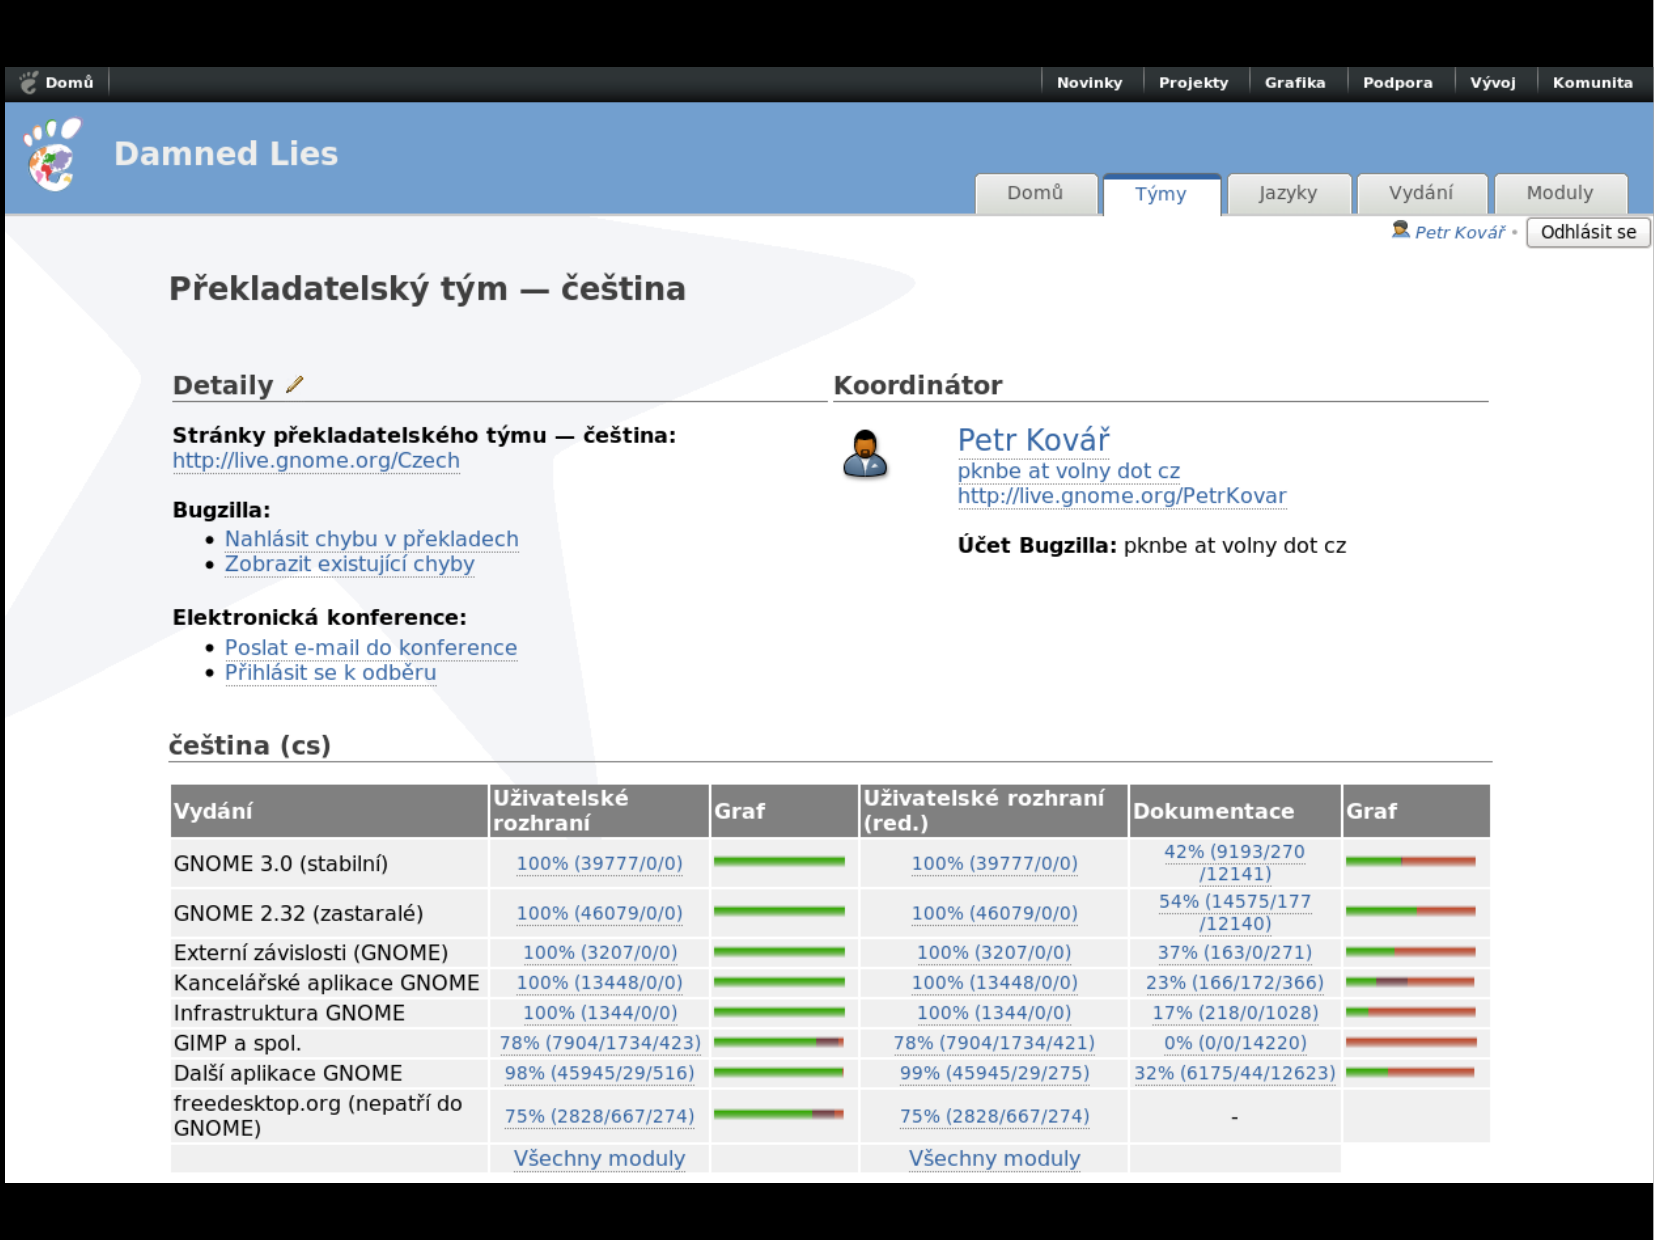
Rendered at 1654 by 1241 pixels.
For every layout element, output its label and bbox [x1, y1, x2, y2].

picture [5, 67, 1654, 1183]
